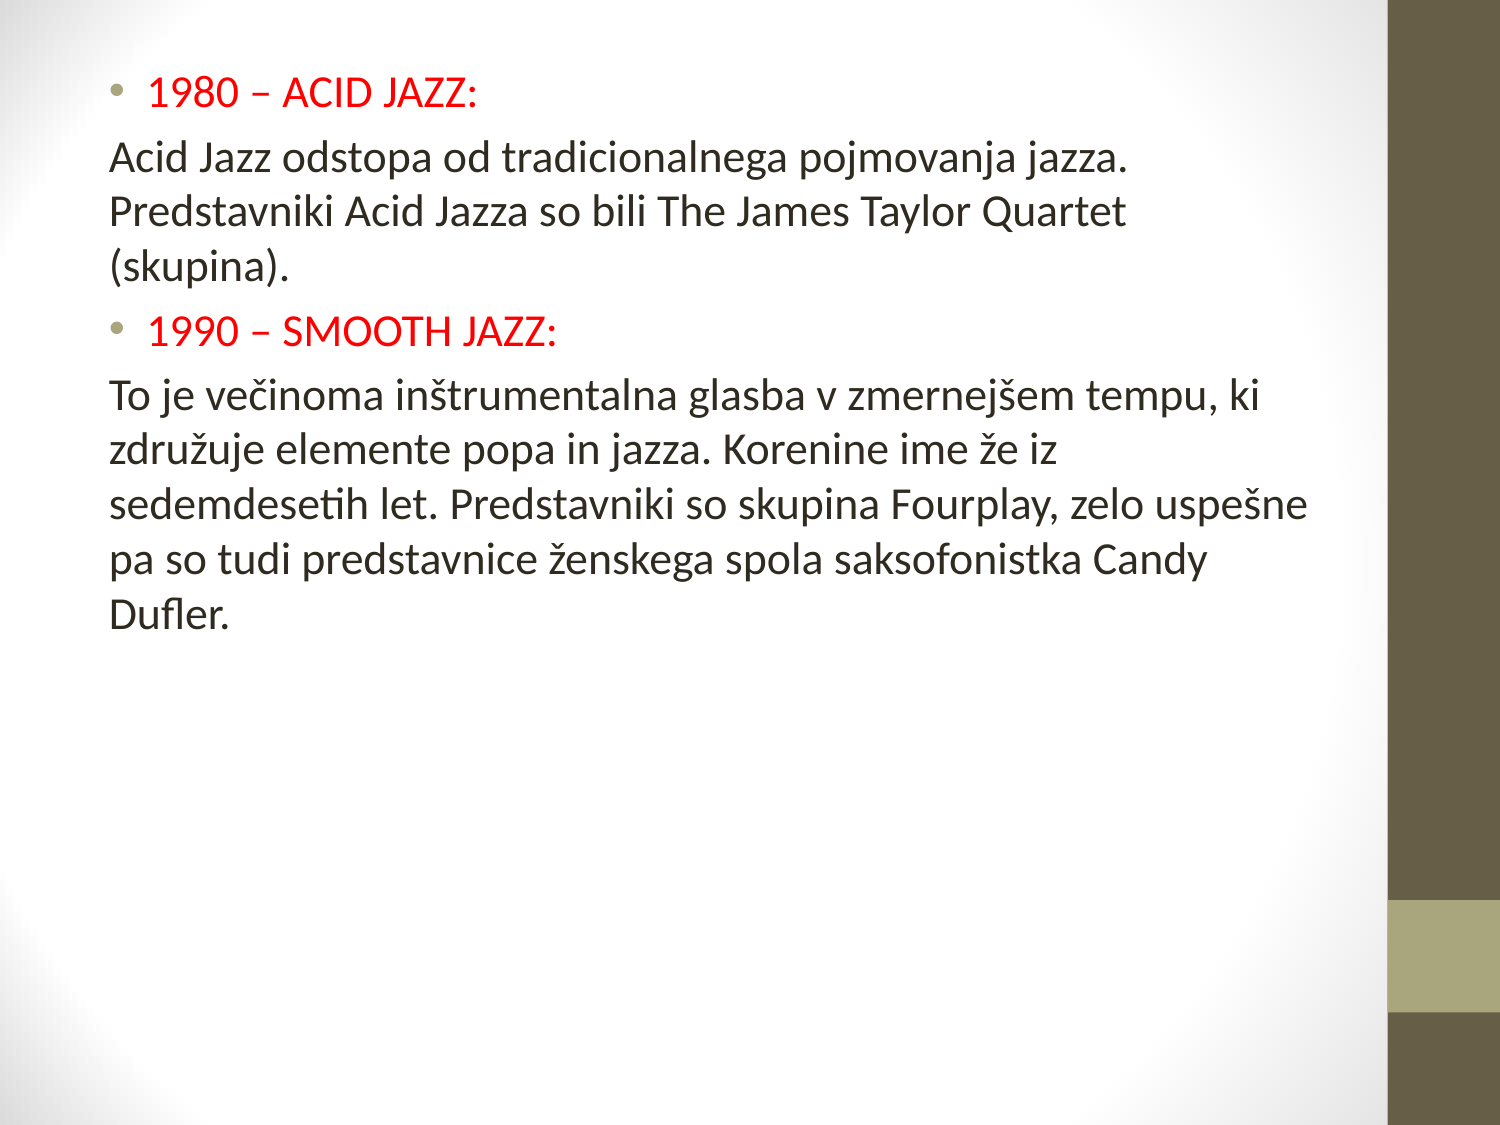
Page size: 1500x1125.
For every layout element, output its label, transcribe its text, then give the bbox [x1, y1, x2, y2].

picture [0, 0, 1387, 1125]
list 1980 – ACID JAZZ: Acid Jazz odstopa od tradicionalnega pojmovanja jazza. Predstavniki Acid Jazza so bili The James Taylor Quartet (skupina). 1990 – SMOOTH JAZZ: To je večinoma inštrumentalna glasba v zmernejšem tempu, ki združuje elemente popa in jazza. Korenine ime že iz sedemdesetih let. Predstavniki so skupina Fourplay, zelo uspešne pa so tudi predstavnice ženskega spola saksofonistka Candy Dufler. [75, 54, 1325, 1050]
